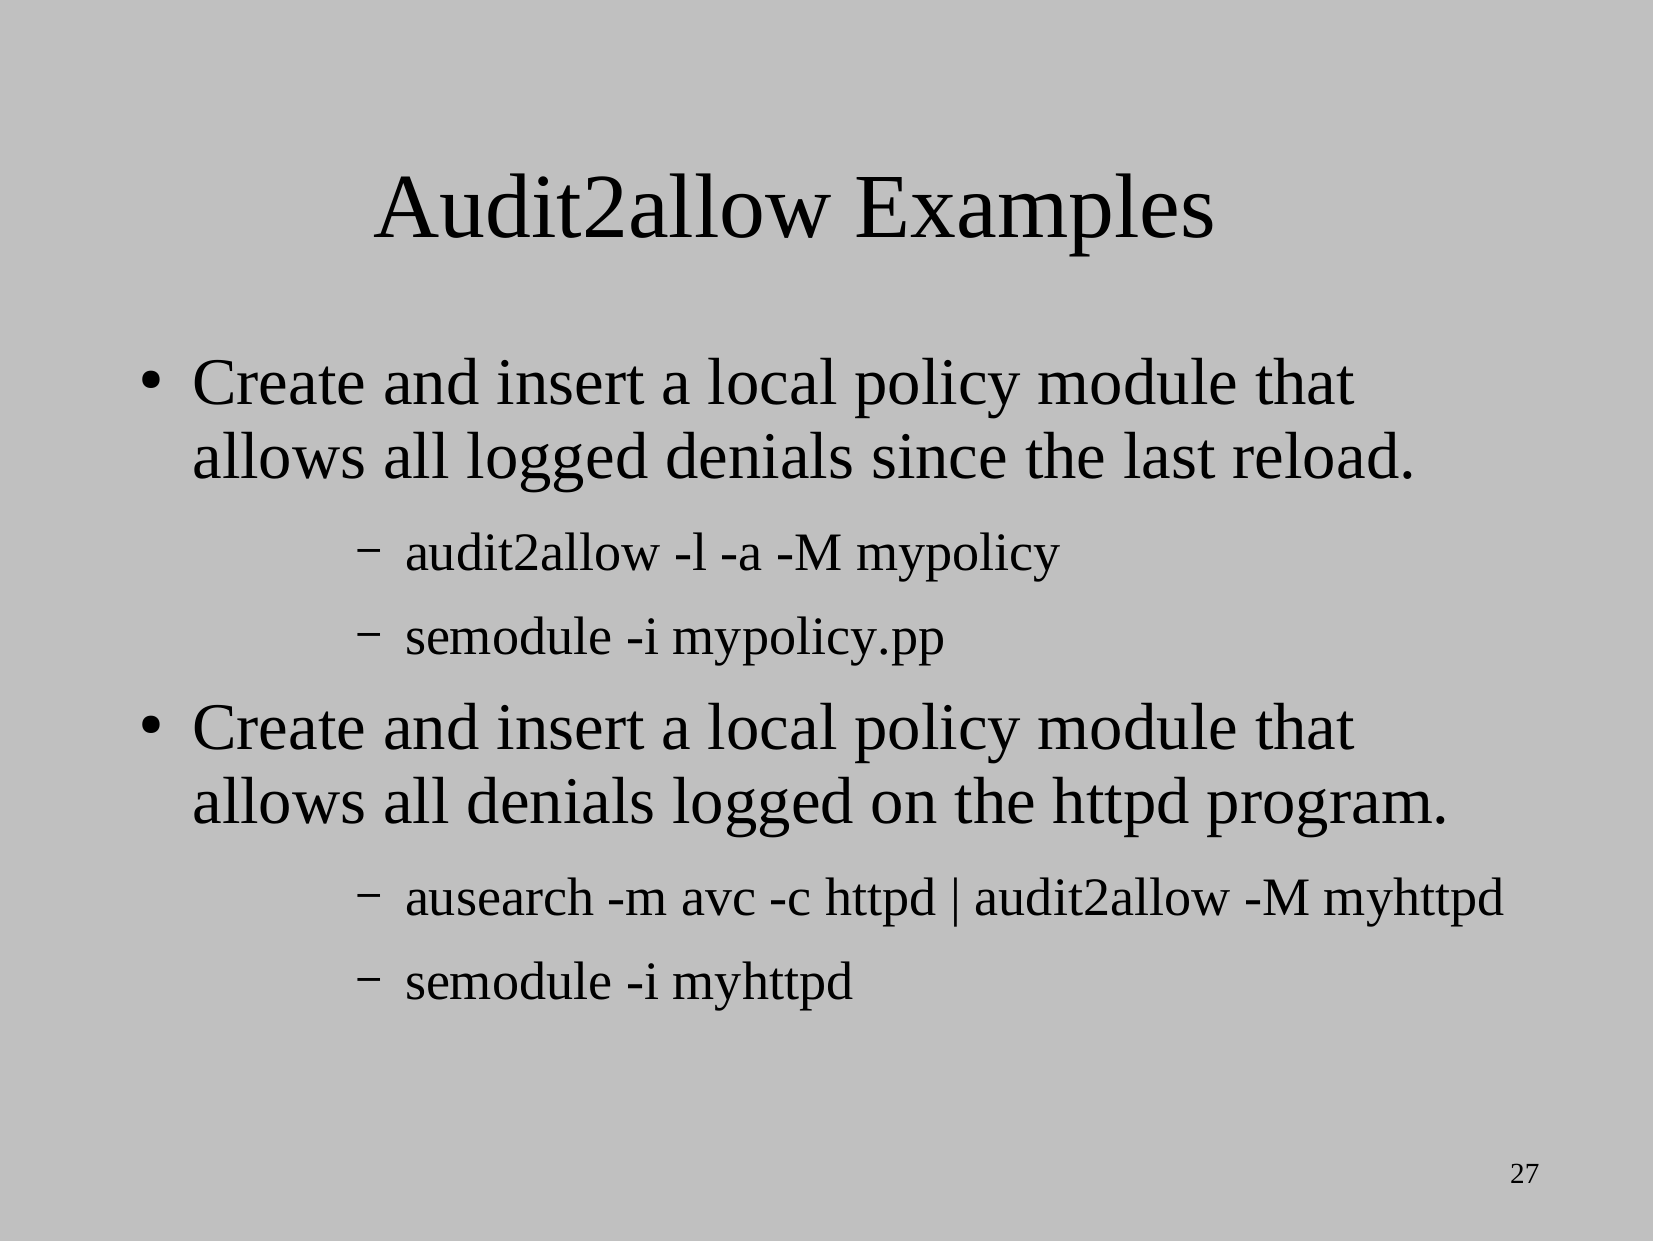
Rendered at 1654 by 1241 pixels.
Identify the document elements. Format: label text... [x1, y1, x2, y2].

list Create and insert a local policy module that allows all logged denials since the last reload. audit2allow -l -a -M mypolicy semodule -i mypolicy.pp Create and insert a local policy module that allows all denials logged on the httpd program. ausearch -m avc -c httpd | audit2allow -M myhttpd semodule -i myhttpd [121, 344, 1534, 1112]
title Audit2allow Examples [312, 110, 1279, 303]
